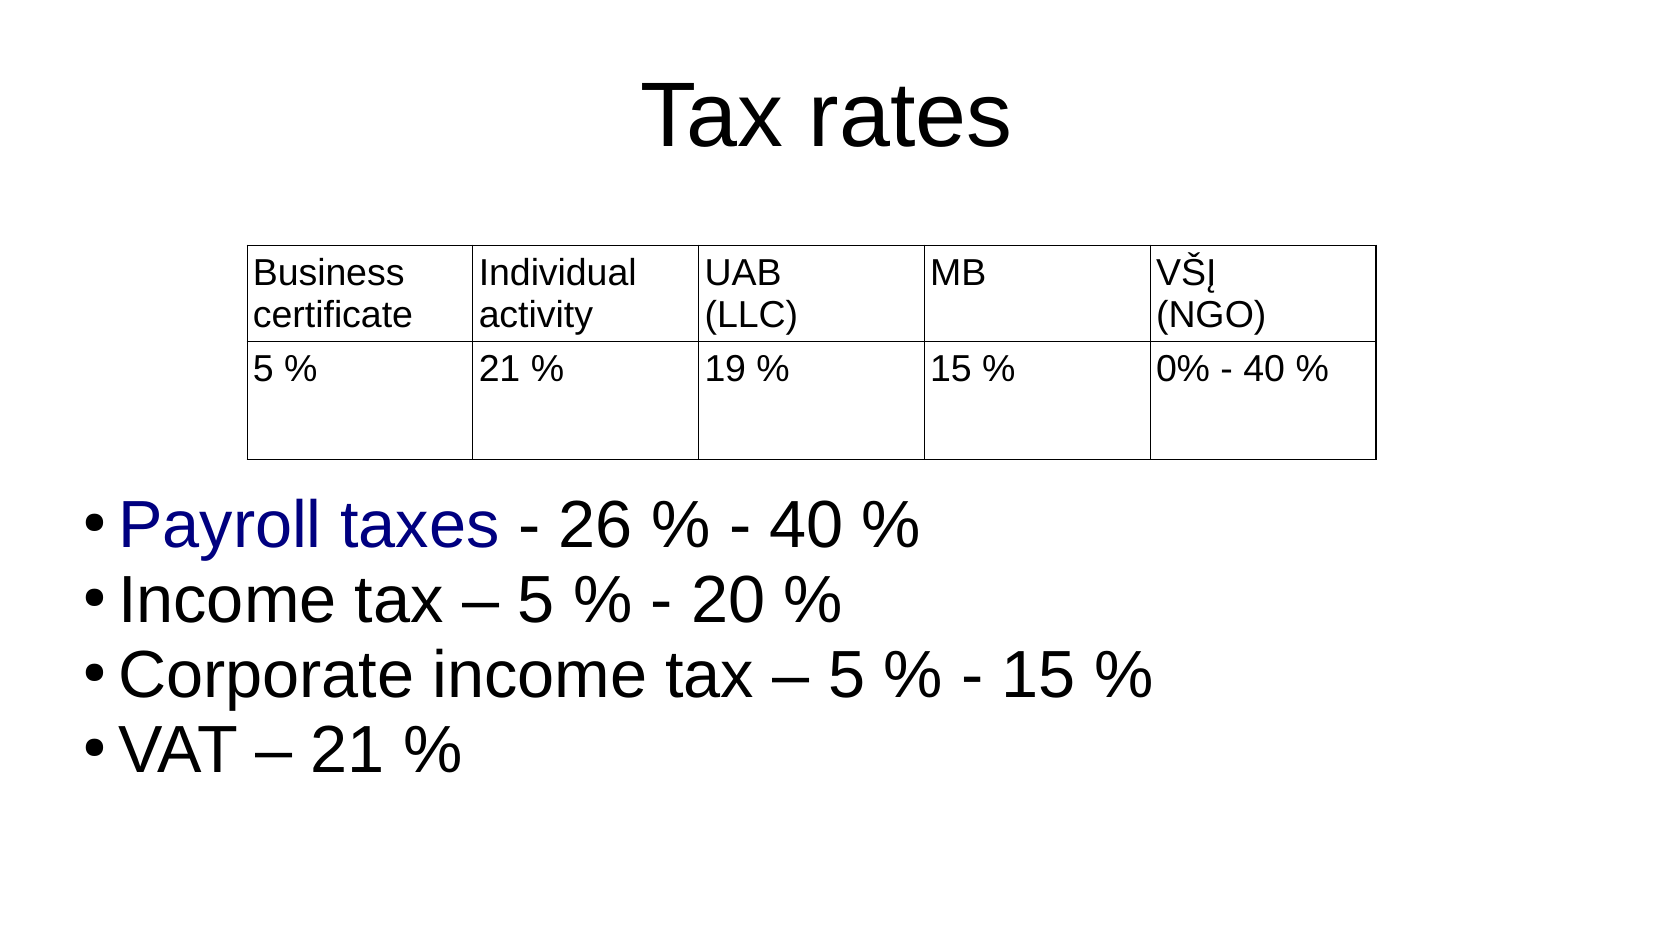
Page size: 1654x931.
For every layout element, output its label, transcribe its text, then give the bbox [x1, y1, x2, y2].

title Tax rates [82, 37, 1571, 188]
table_header VŠĮ (NGO) [1151, 246, 1375, 341]
table_cell 0% - 40 % [1151, 342, 1375, 459]
table_header UAB (LLC) [699, 246, 924, 341]
table_cell 21 % [473, 342, 698, 459]
table_header MB [925, 246, 1150, 341]
table_cell 5 % [248, 342, 472, 459]
subtitle Payroll taxes - 26 % - 40 % Income tax – 5 % - 20 % Corporate income tax – 5 % - 15 % VAT – 21 % [82, 188, 1571, 787]
table_header Business certificate [248, 246, 472, 341]
table_header Individual activity [473, 246, 698, 341]
table_cell 19 % [699, 342, 924, 459]
table_cell 15 % [925, 342, 1150, 459]
